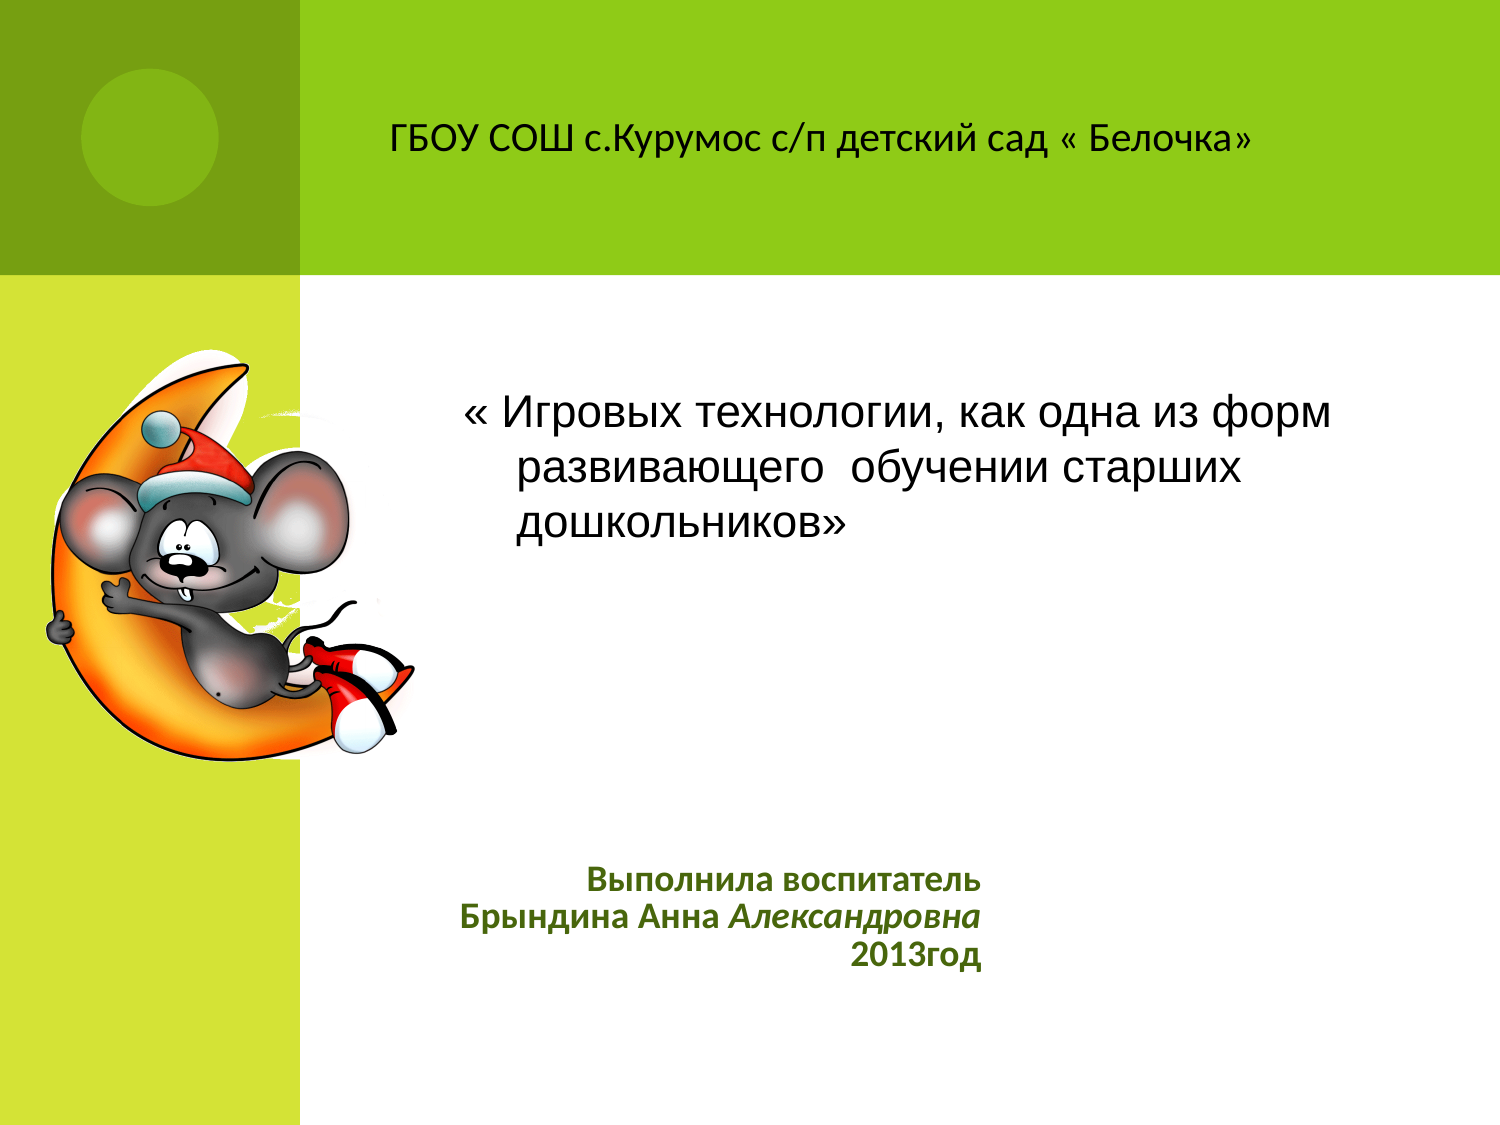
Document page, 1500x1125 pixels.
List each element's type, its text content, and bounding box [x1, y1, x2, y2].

title ГБОУ СОШ с.Курумос с/п детский сад « Белочка» [375, 23, 1500, 247]
text_box Выполнила воспитатель Брындина Анна Александровна 2013год [445, 855, 1196, 1007]
text_box « Игровых технологии, как одна из форм развивающего обучении старших дошкольников» [445, 381, 1397, 617]
picture [0, 316, 487, 813]
